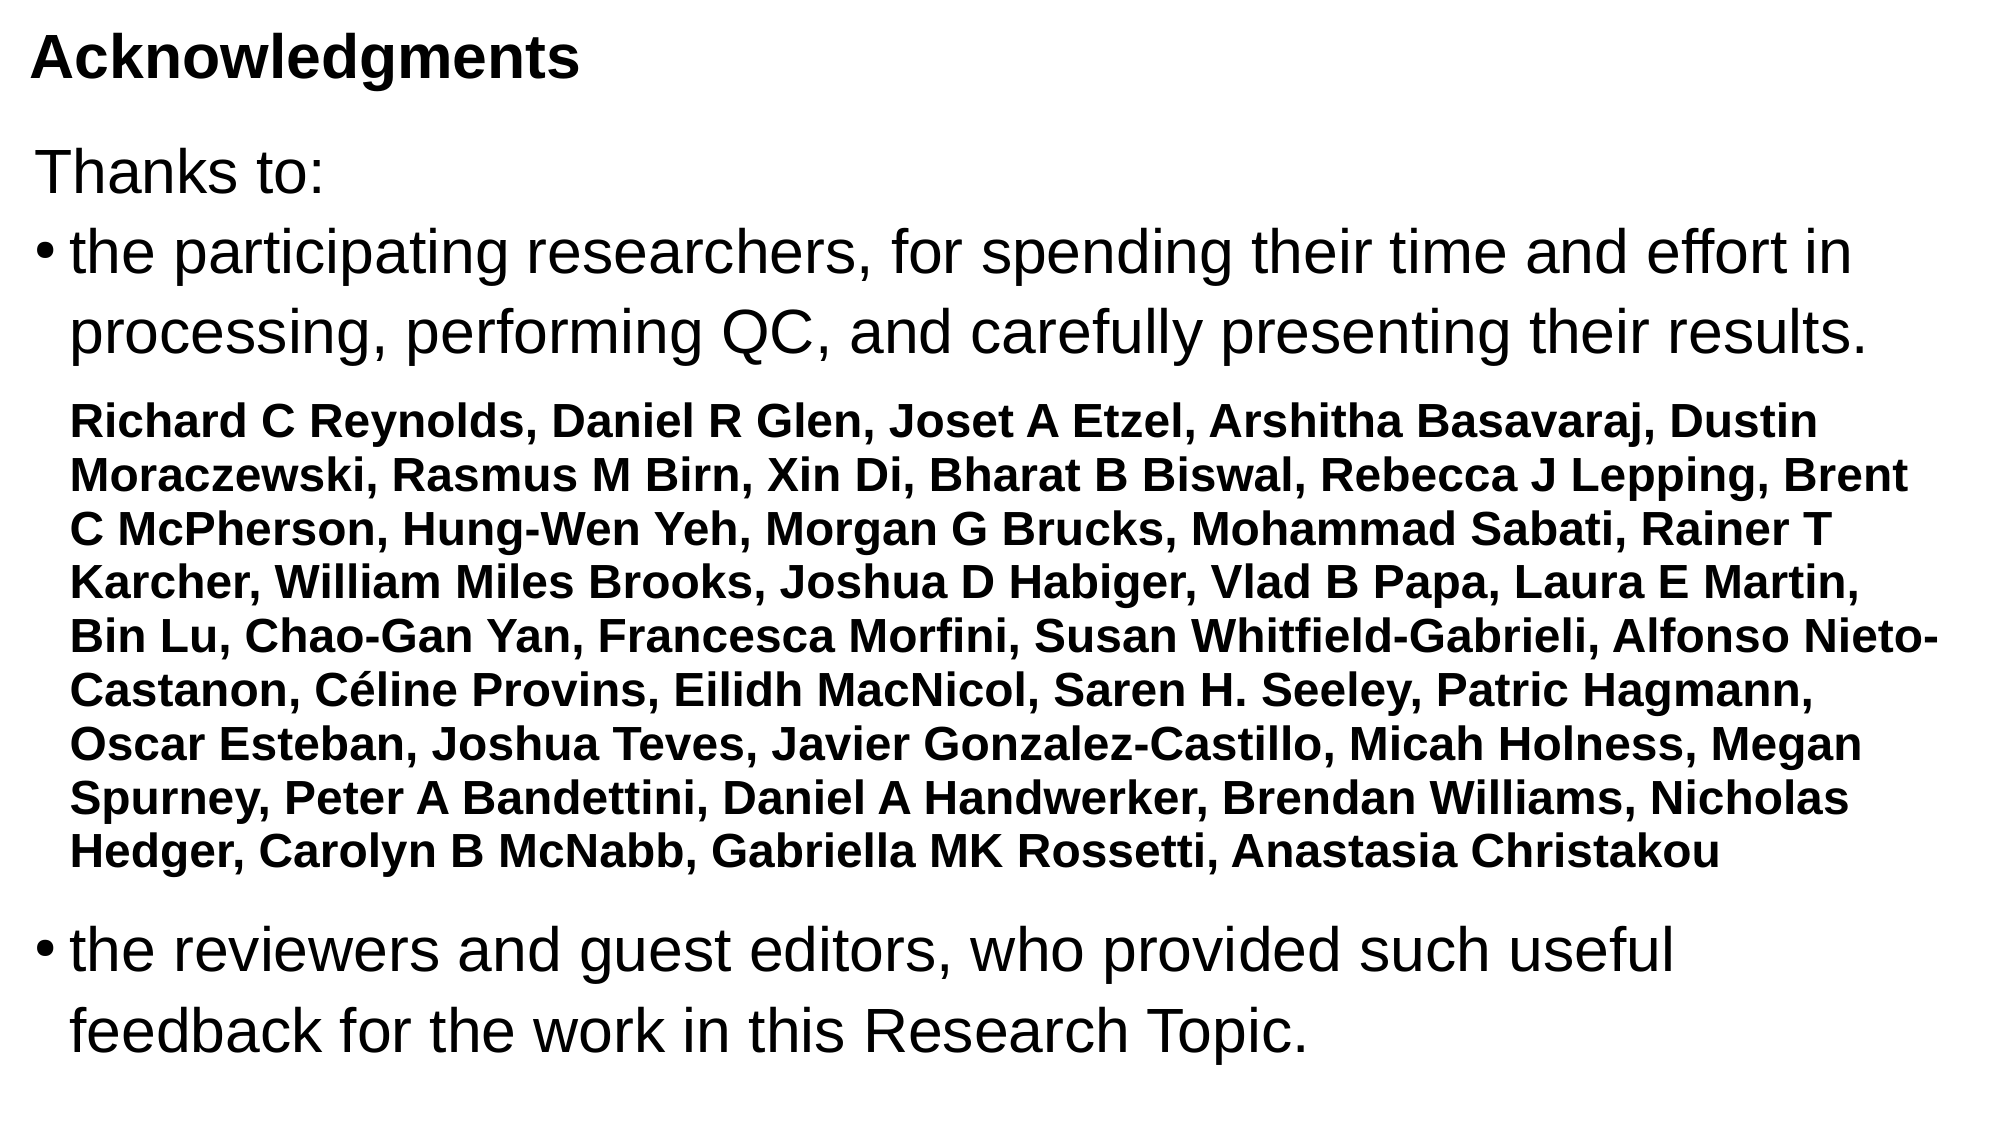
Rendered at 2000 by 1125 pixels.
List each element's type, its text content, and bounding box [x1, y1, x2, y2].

text_box Acknowledgments [14, 15, 1530, 100]
text_box Thanks to: the participating researchers, for spending their time and effort in processing, performing QC, and carefully presenting their results. Richard C Reynolds, Daniel R Glen, Joset A Etzel, Arshitha Basavaraj, Dustin Moraczewski, Rasmus M Birn, Xin Di, Bharat B Biswal, Rebecca J Lepping, Brent C McPherson, Hung-Wen Yeh, Morgan G Brucks, Mohammad Sabati, Rainer T Karcher, William Miles Brooks, Joshua D Habiger, Vlad B Papa, Laura E Martin, Bin Lu, Chao-Gan Yan, Francesca Morfini, Susan Whitfield-Gabrieli, Alfonso Nieto-Castanon, Céline Provins, Eilidh MacNicol, Saren H. Seeley, Patric Hagmann, Oscar Esteban, Joshua Teves, Javier Gonzalez-Castillo, Micah Holness, Megan Spurney, Peter A Bandettini, Daniel A Handwerker, Brendan Williams, Nicholas Hedger, Carolyn B McNabb, Gabriella MK Rossetti, Anastasia Christakou the reviewers and guest editors, who provided such useful feedback for the work in this Research Topic. [19, 119, 1958, 1073]
